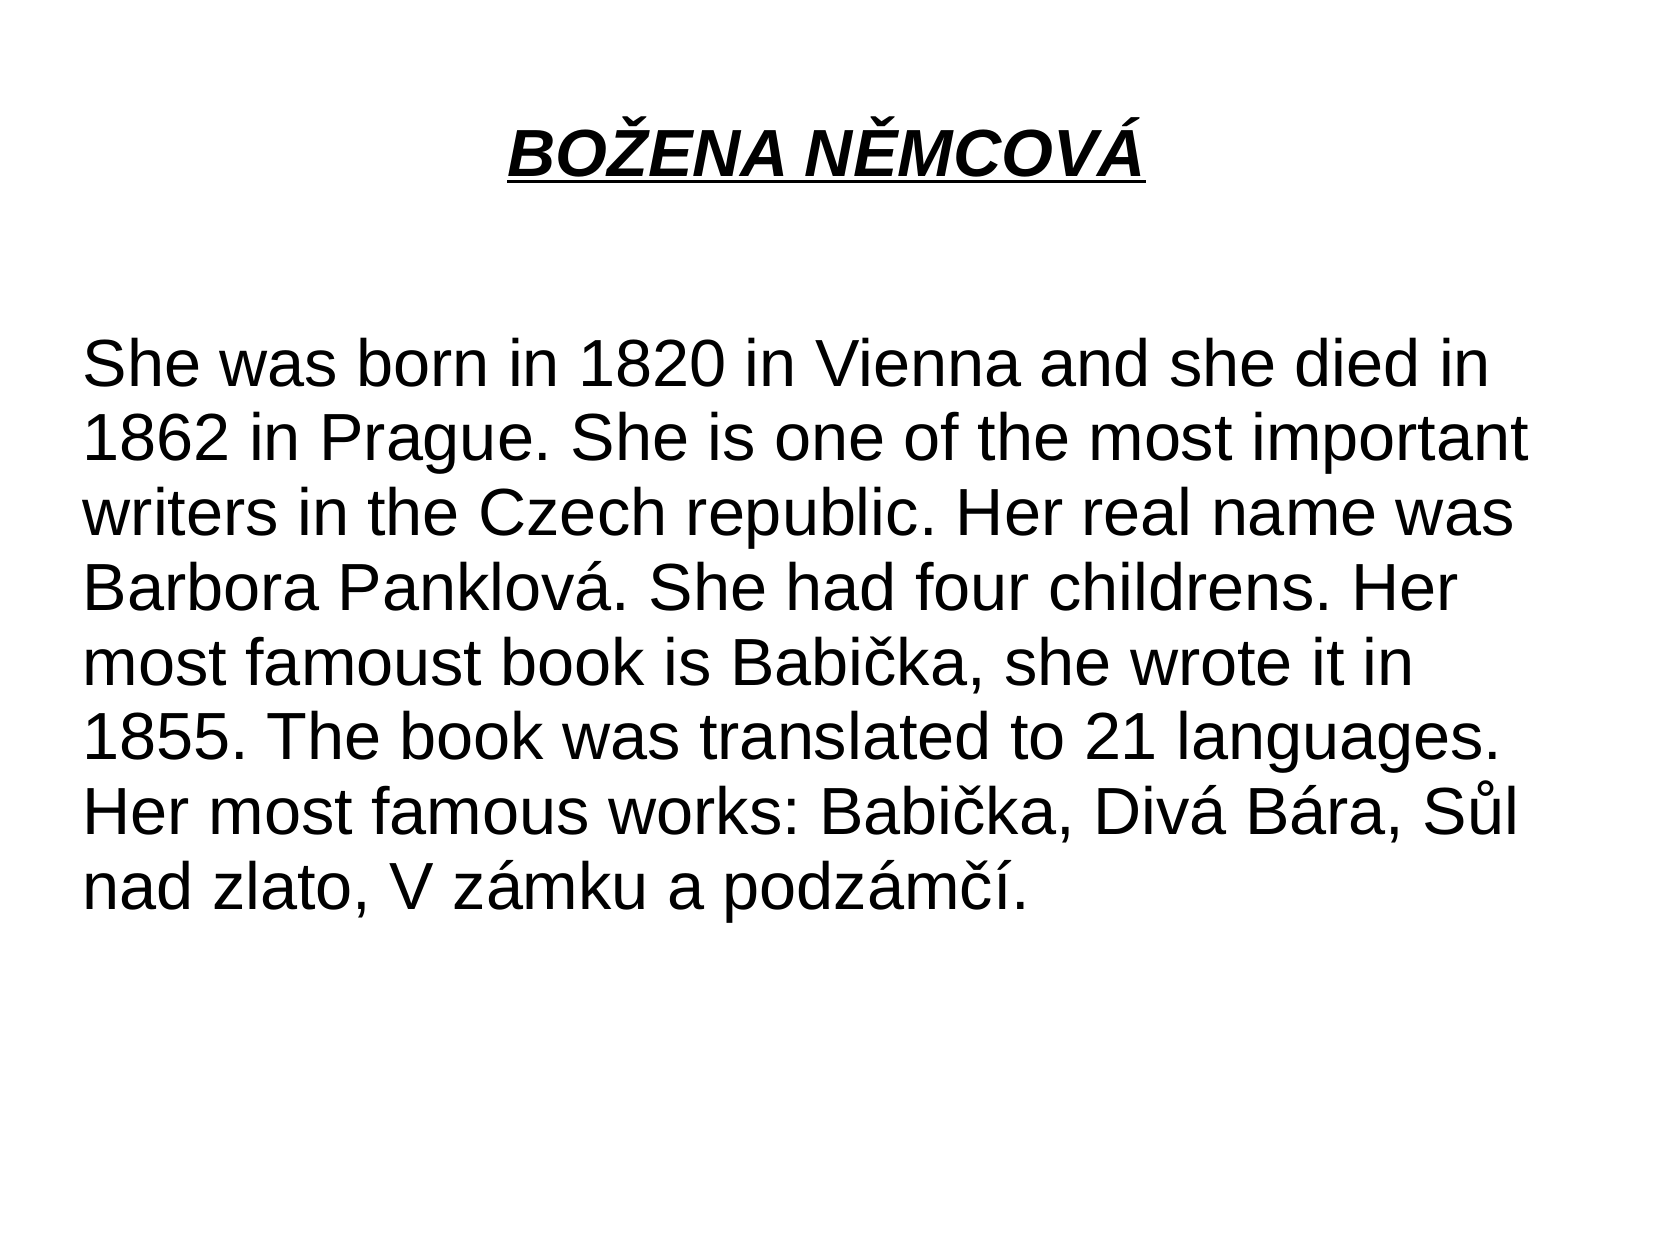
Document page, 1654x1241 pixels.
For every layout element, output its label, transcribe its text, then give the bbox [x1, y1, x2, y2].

subtitle She was born in 1820 in Vienna and she died in 1862 in Prague. She is one of the most important writers in the Czech republic. Her real name was Barbora Panklová. She had four childrens. Her most famoust book is Babička, she wrote it in 1855. The book was translated to 21 languages. Her most famous works: Babička, Divá Bára, Sůl nad zlato, V zámku a podzámčí. [82, 325, 1571, 924]
title BOŽENA NĚMCOVÁ [82, 49, 1571, 257]
